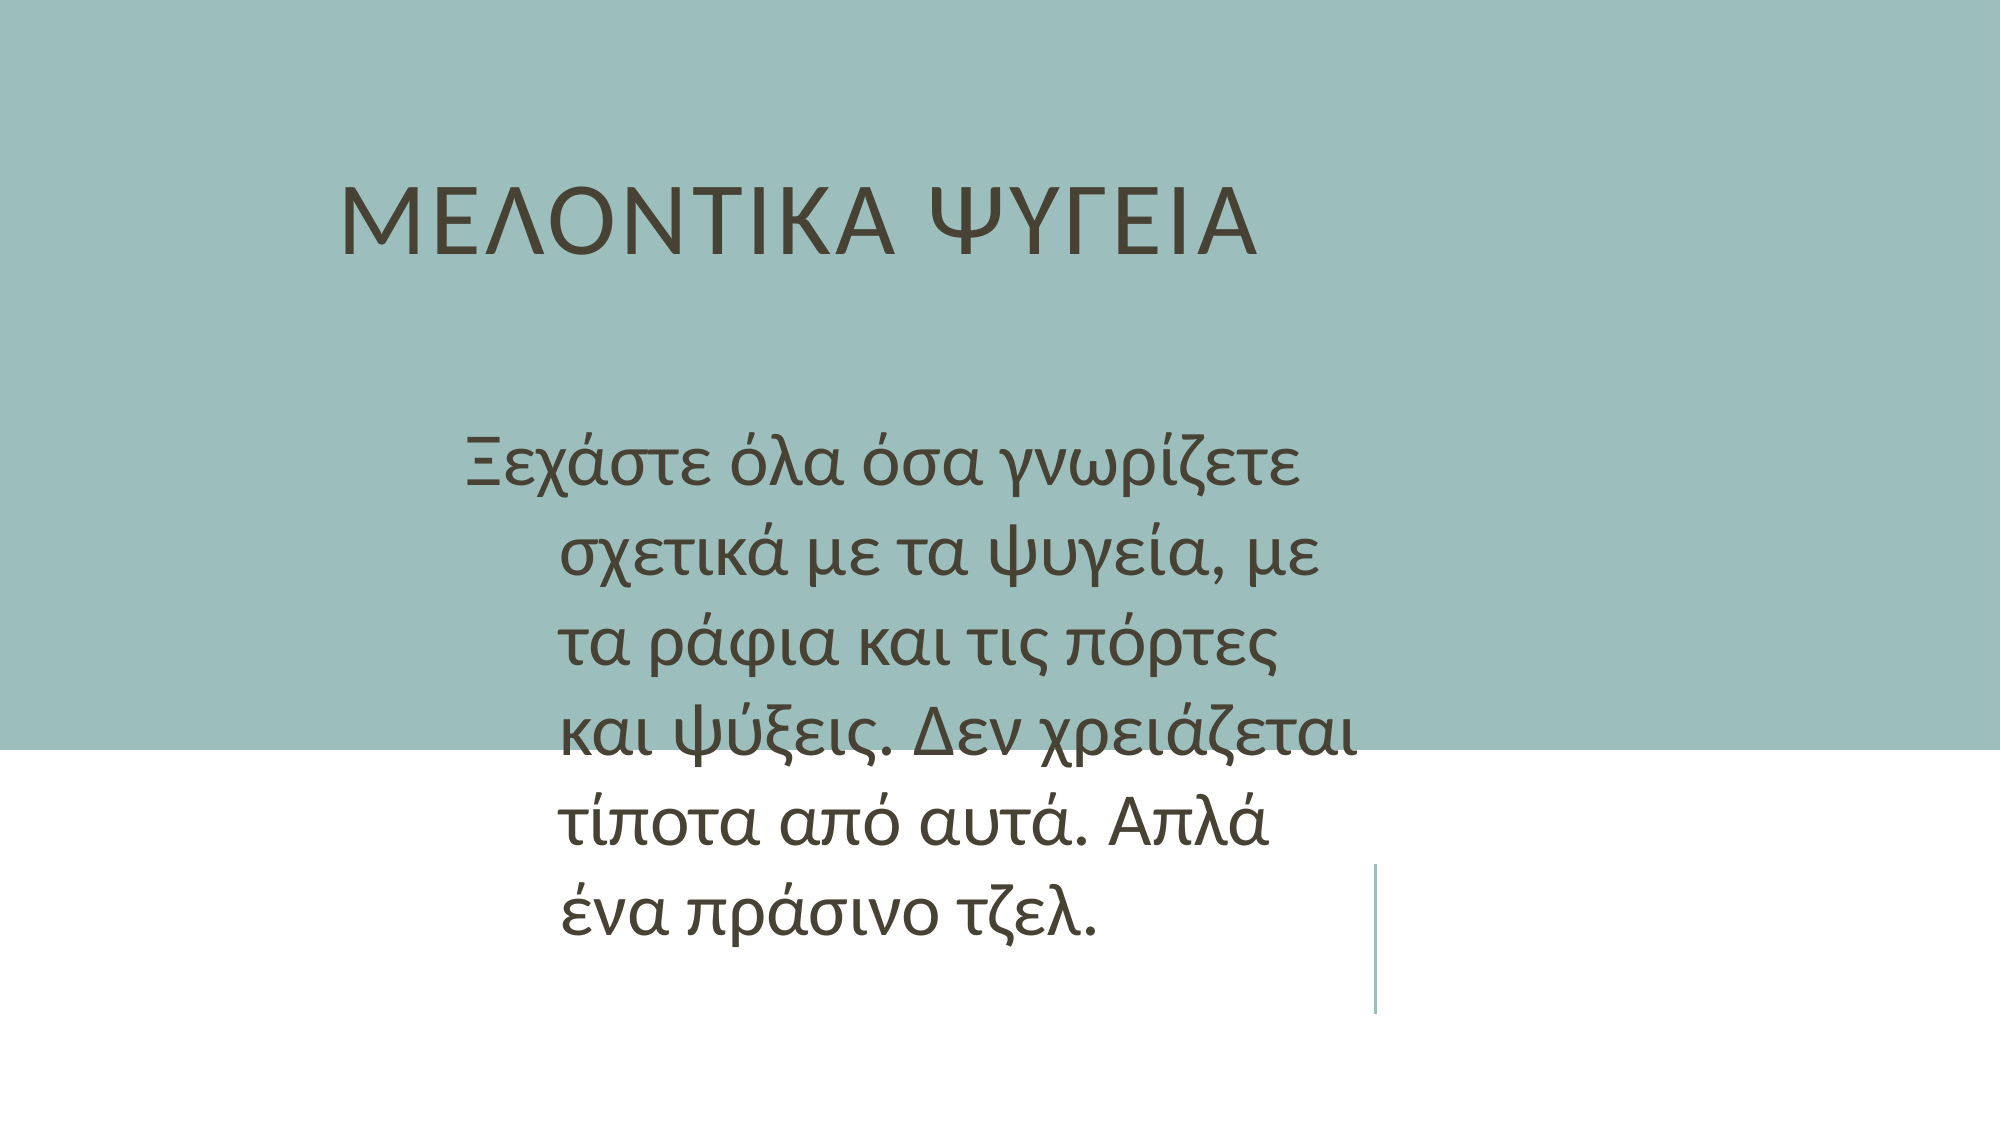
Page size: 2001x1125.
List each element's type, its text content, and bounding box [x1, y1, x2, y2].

subtitle Ξεχάστε όλα όσα γνωρίζετε σχετικά με τα ψυγεία, με τα ράφια και τις πόρτες και ψύξεις. Δεν χρειάζεται τίποτα από αυτά. Απλά ένα πράσινο τζελ. [356, 304, 1401, 1057]
title ΜελοντικΑ ψυγεΙα [322, 142, 1366, 308]
